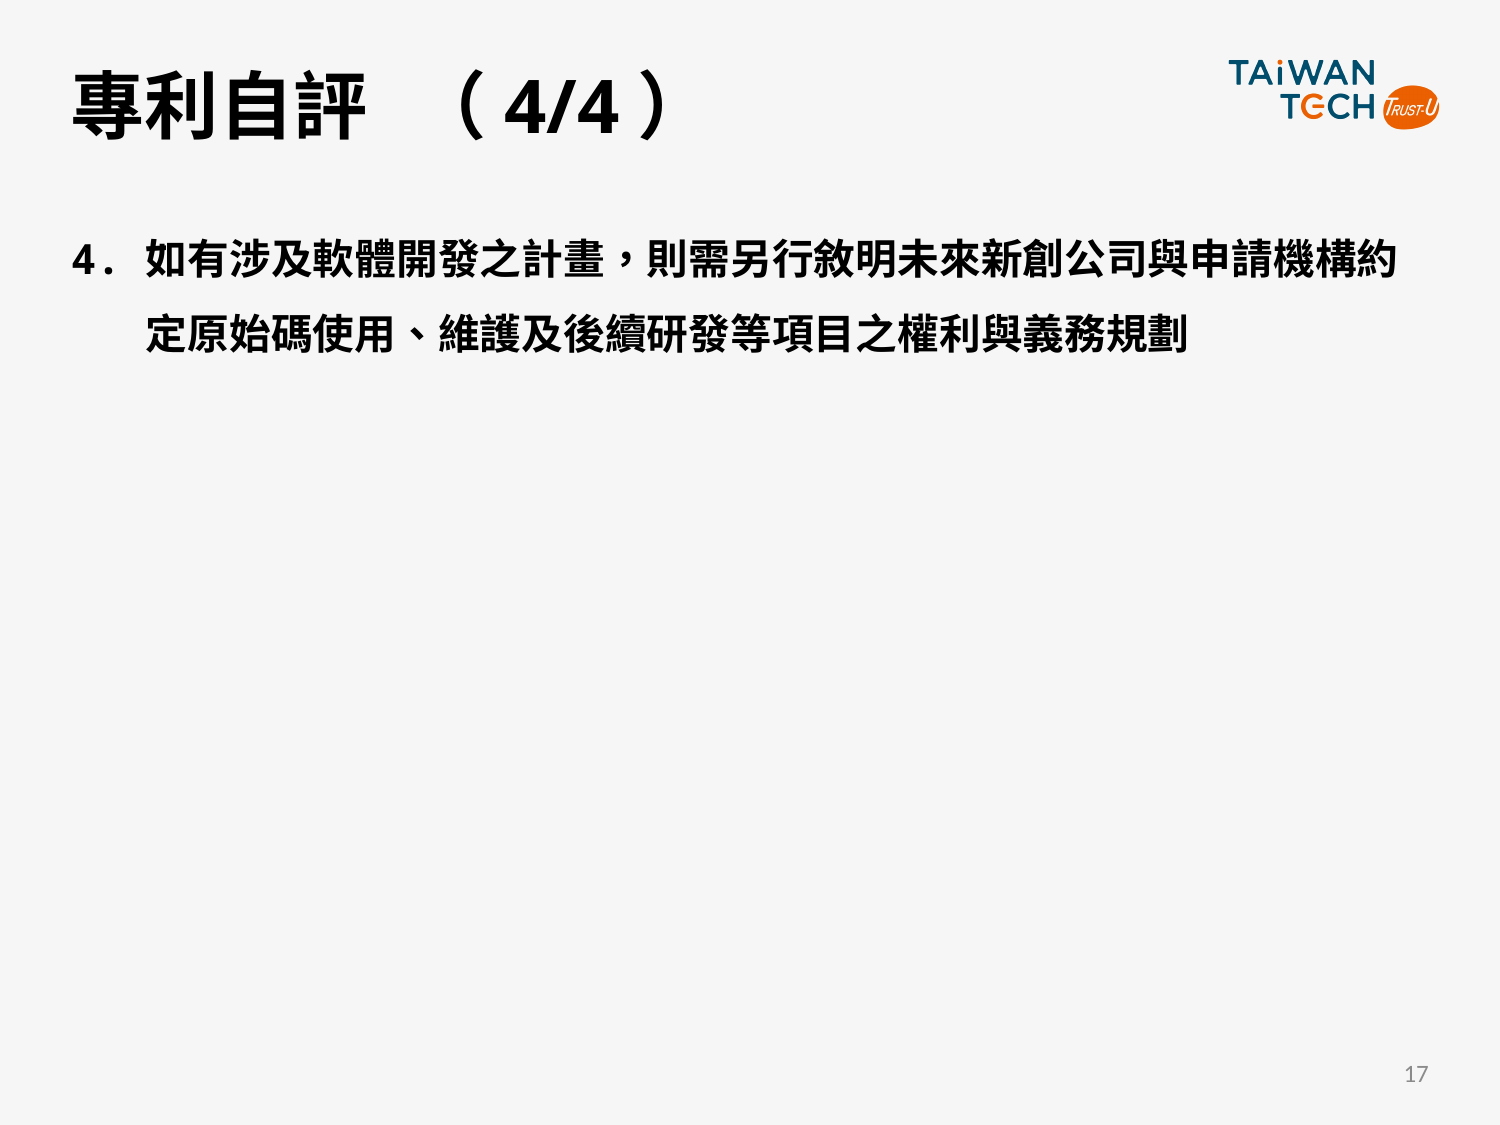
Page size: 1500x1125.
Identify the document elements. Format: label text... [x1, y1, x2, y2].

title 專利自評 （4/4） [55, 33, 1444, 156]
slide_number <編號> [1106, 1042, 1445, 1103]
list 如有涉及軟體開發之計畫，則需另行敘明未來新創公司與申請機構約定原始碼使用、維護及後續研發等項目之權利與義務規劃 [55, 200, 1444, 1021]
